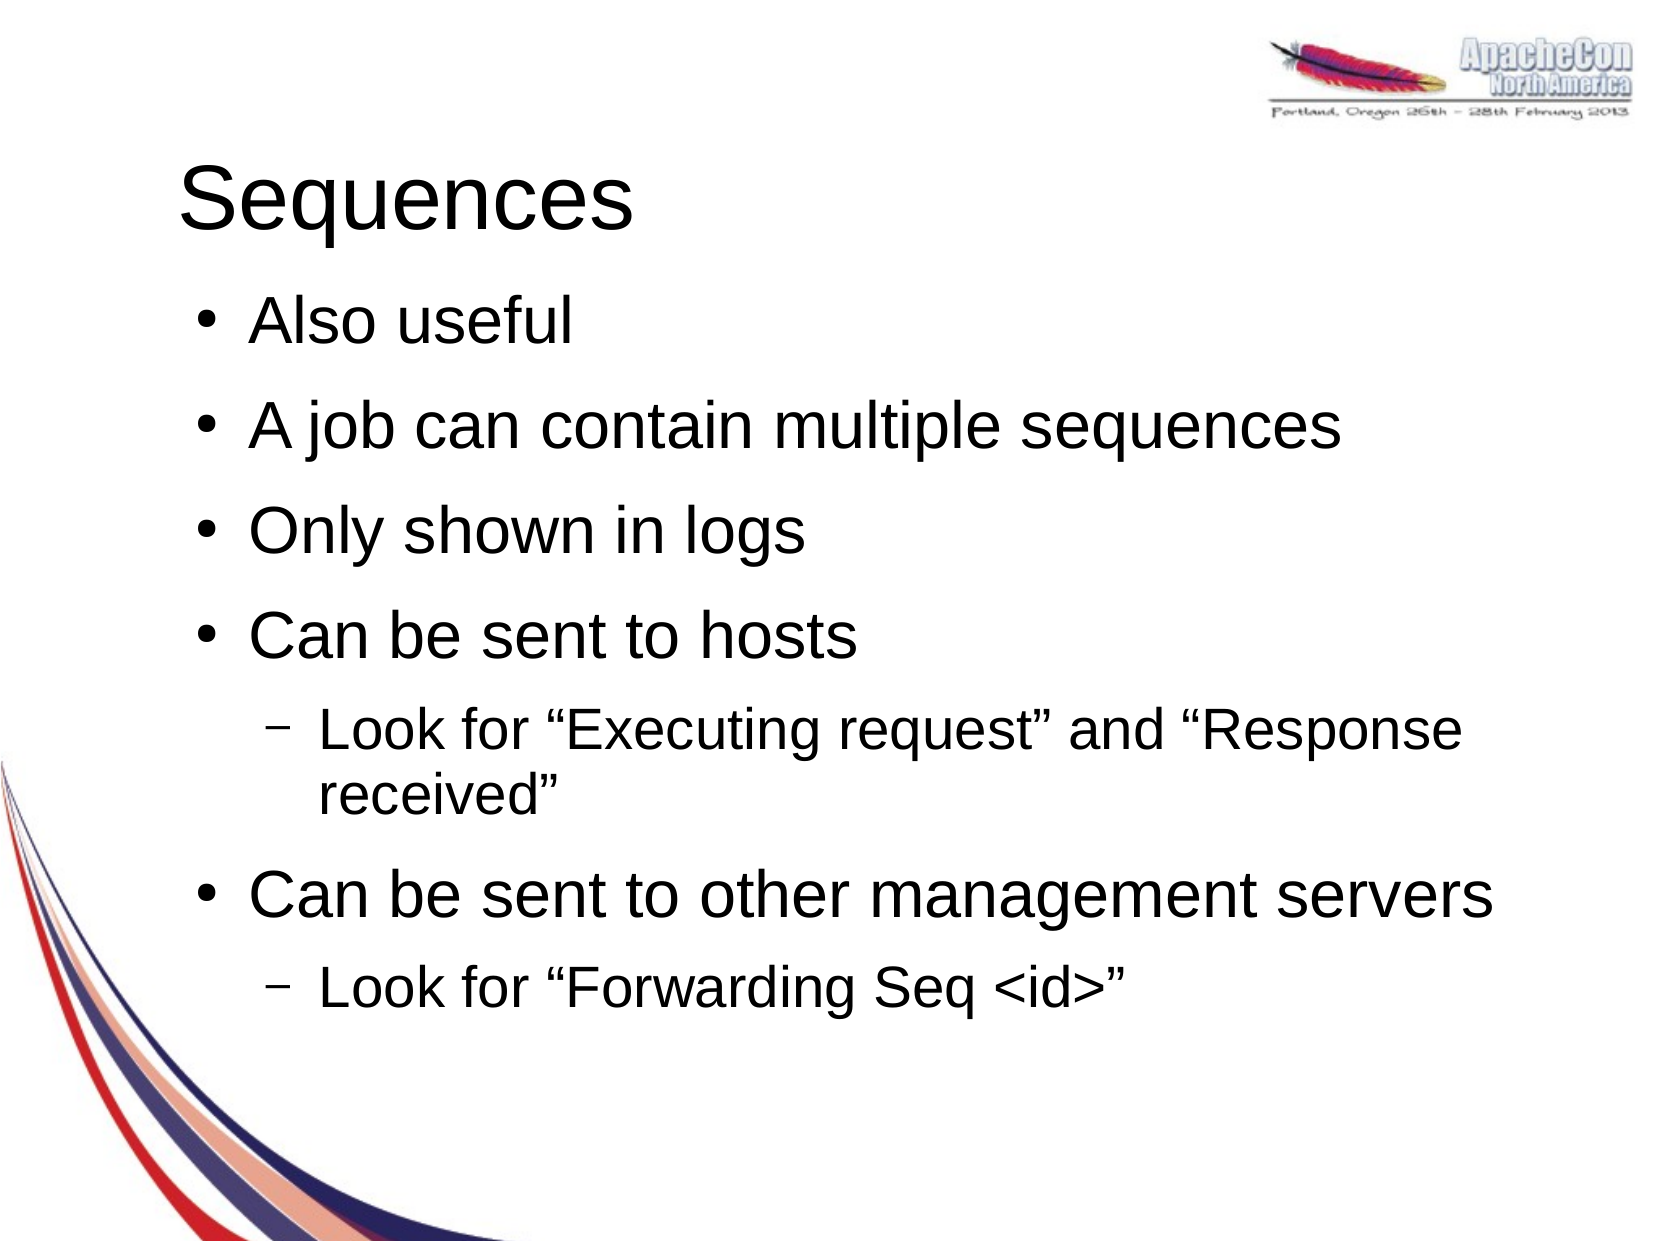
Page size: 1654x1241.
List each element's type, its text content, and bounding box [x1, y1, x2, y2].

list Also useful A job can contain multiple sequences Only shown in logs Can be sent to hosts Look for “Executing request” and “Response received” Can be sent to other management servers Look for “Forwarding Seq <id>” [177, 283, 1536, 1020]
title Sequences [177, 146, 1536, 250]
picture [0, 0, 1654, 1241]
